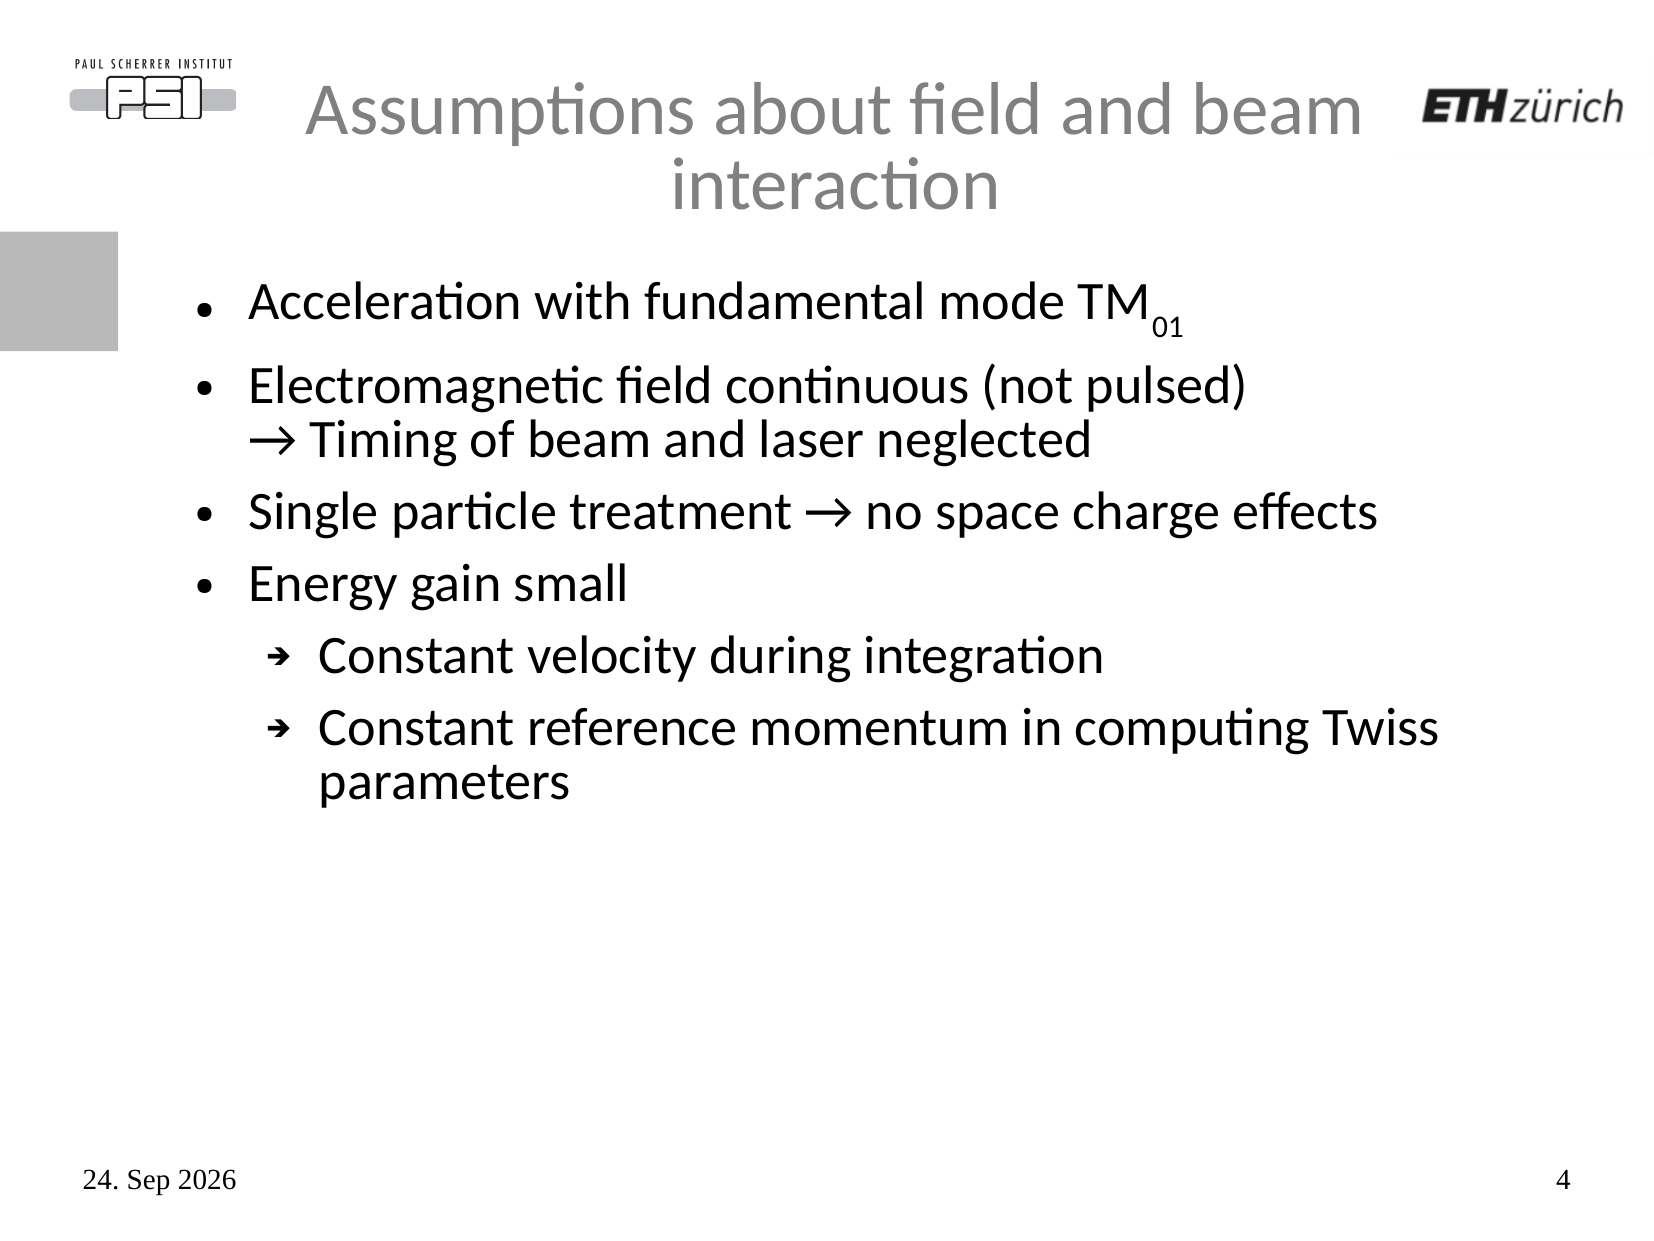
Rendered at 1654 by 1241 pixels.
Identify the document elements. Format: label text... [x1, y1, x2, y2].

title Assumptions about field and beam interaction [265, 49, 1406, 257]
list Acceleration with fundamental mode TM01 Electromagnetic field continuous (not pulsed) → Timing of beam and laser neglected Single particle treatment → no space charge effects Energy gain small Constant velocity during integration Constant reference momentum in computing Twiss parameters [177, 278, 1571, 998]
picture [1406, 59, 1654, 154]
